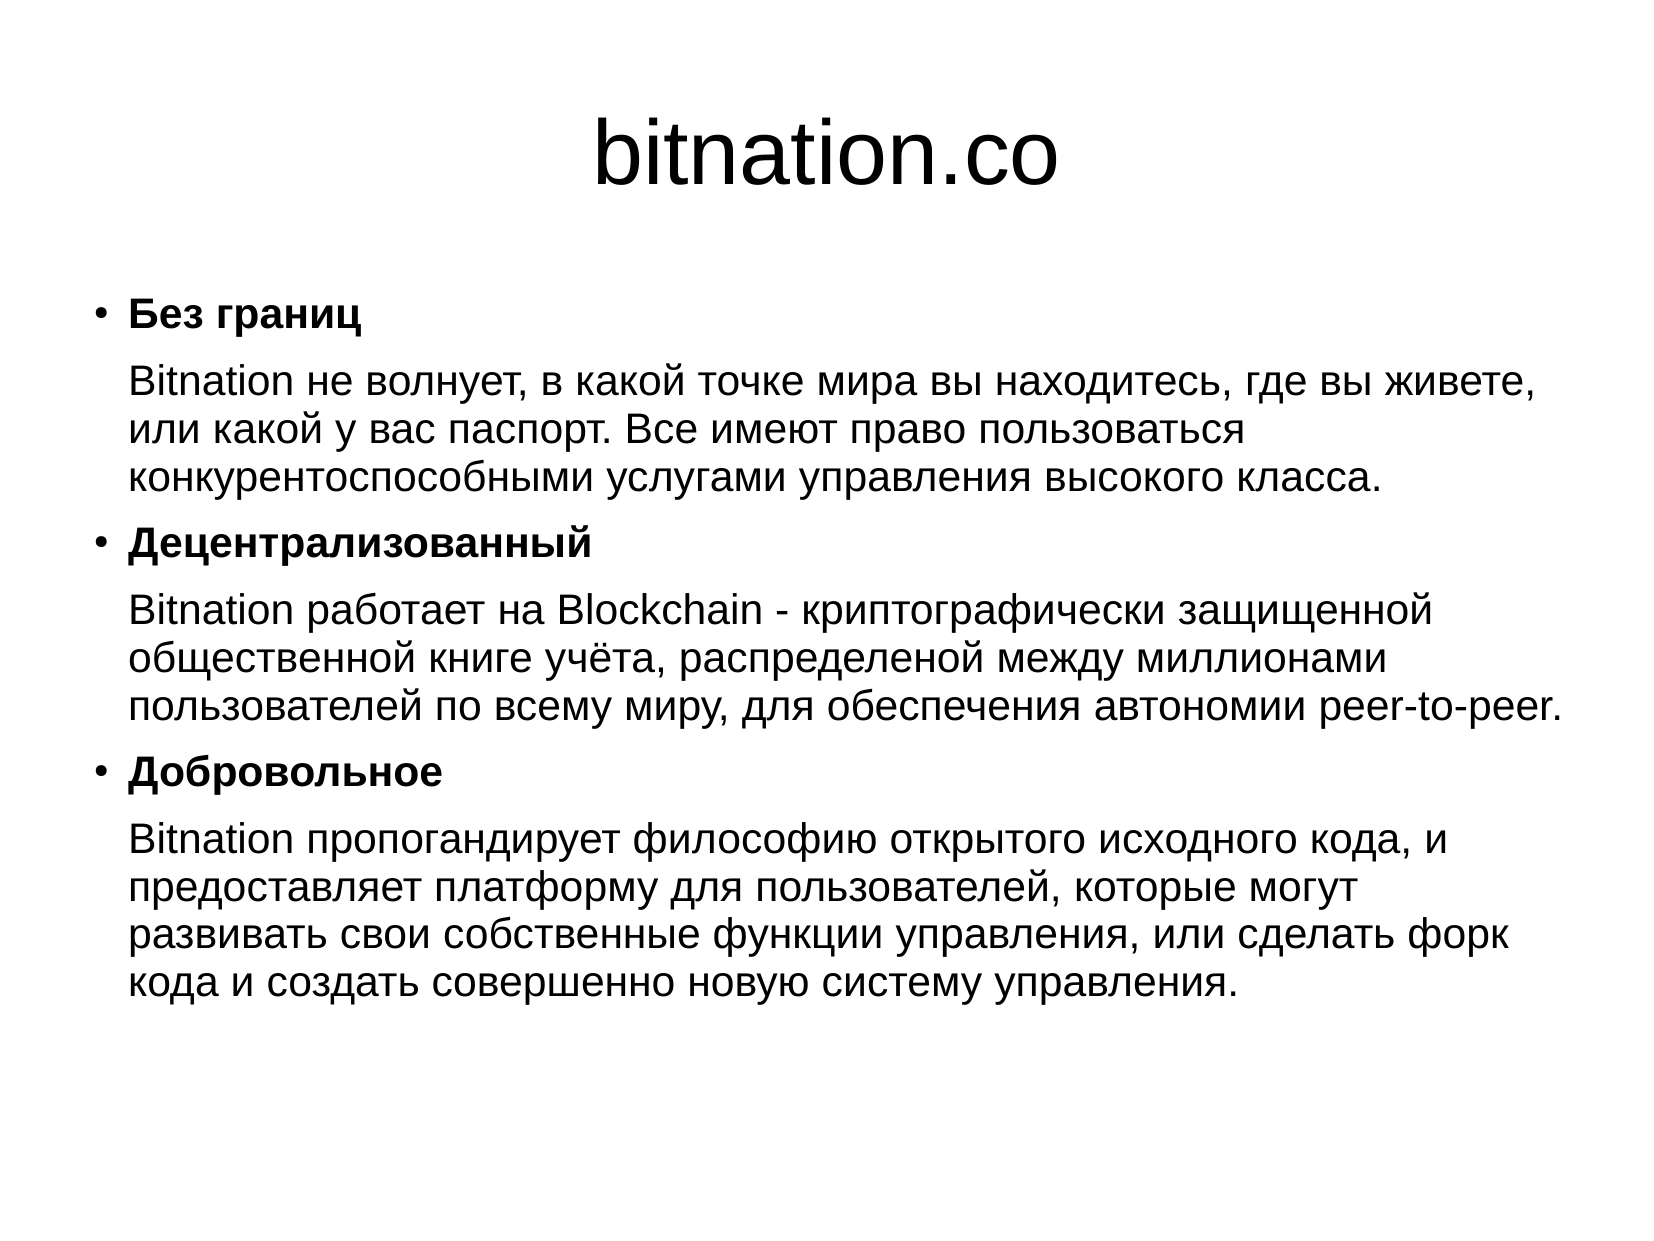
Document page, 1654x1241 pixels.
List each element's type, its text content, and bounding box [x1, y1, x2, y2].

title bitnation.co [82, 49, 1571, 257]
list Без границ Bitnation не волнует, в какой точке мира вы находитесь, где вы живете, или какой у вас паспорт. Все имеют право пользоваться конкурентоспособными услугами управления высокого класса. Децентрализованный Bitnation работает на Blockchain - криптографически защищенной общественной книге учёта, распределеной между миллионами пользователей по всему миру, для обеспечения автономии peer-to-peer. Добровольное Bitnation пропогандирует философию открытого исходного кода, и предоставляет платформу для пользователей, которые могут развивать свои собственные функции управления, или сделать форк кода и создать совершенно новую систему управления. [82, 290, 1571, 1010]
